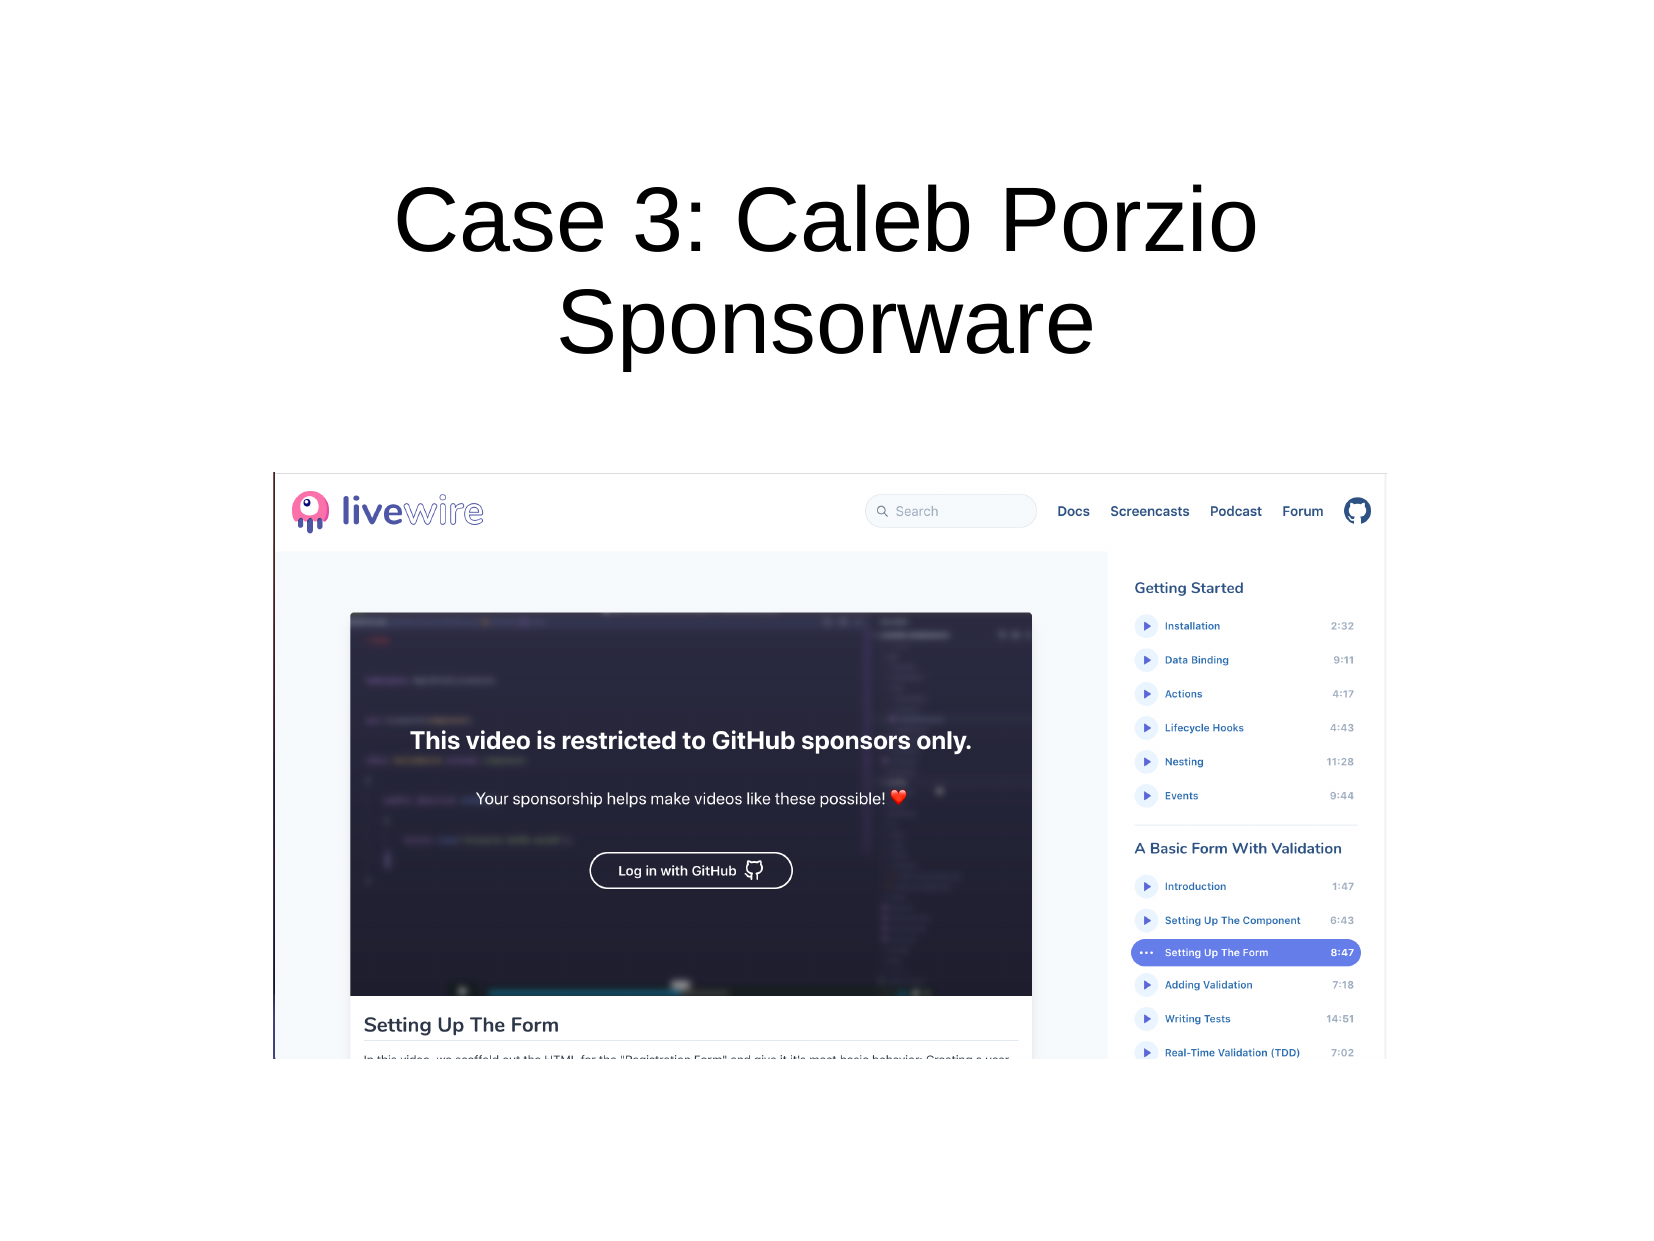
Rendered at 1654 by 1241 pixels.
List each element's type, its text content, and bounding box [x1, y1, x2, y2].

title Case 3: Caleb Porzio Sponsorware [82, 167, 1571, 375]
picture [273, 472, 1387, 1059]
